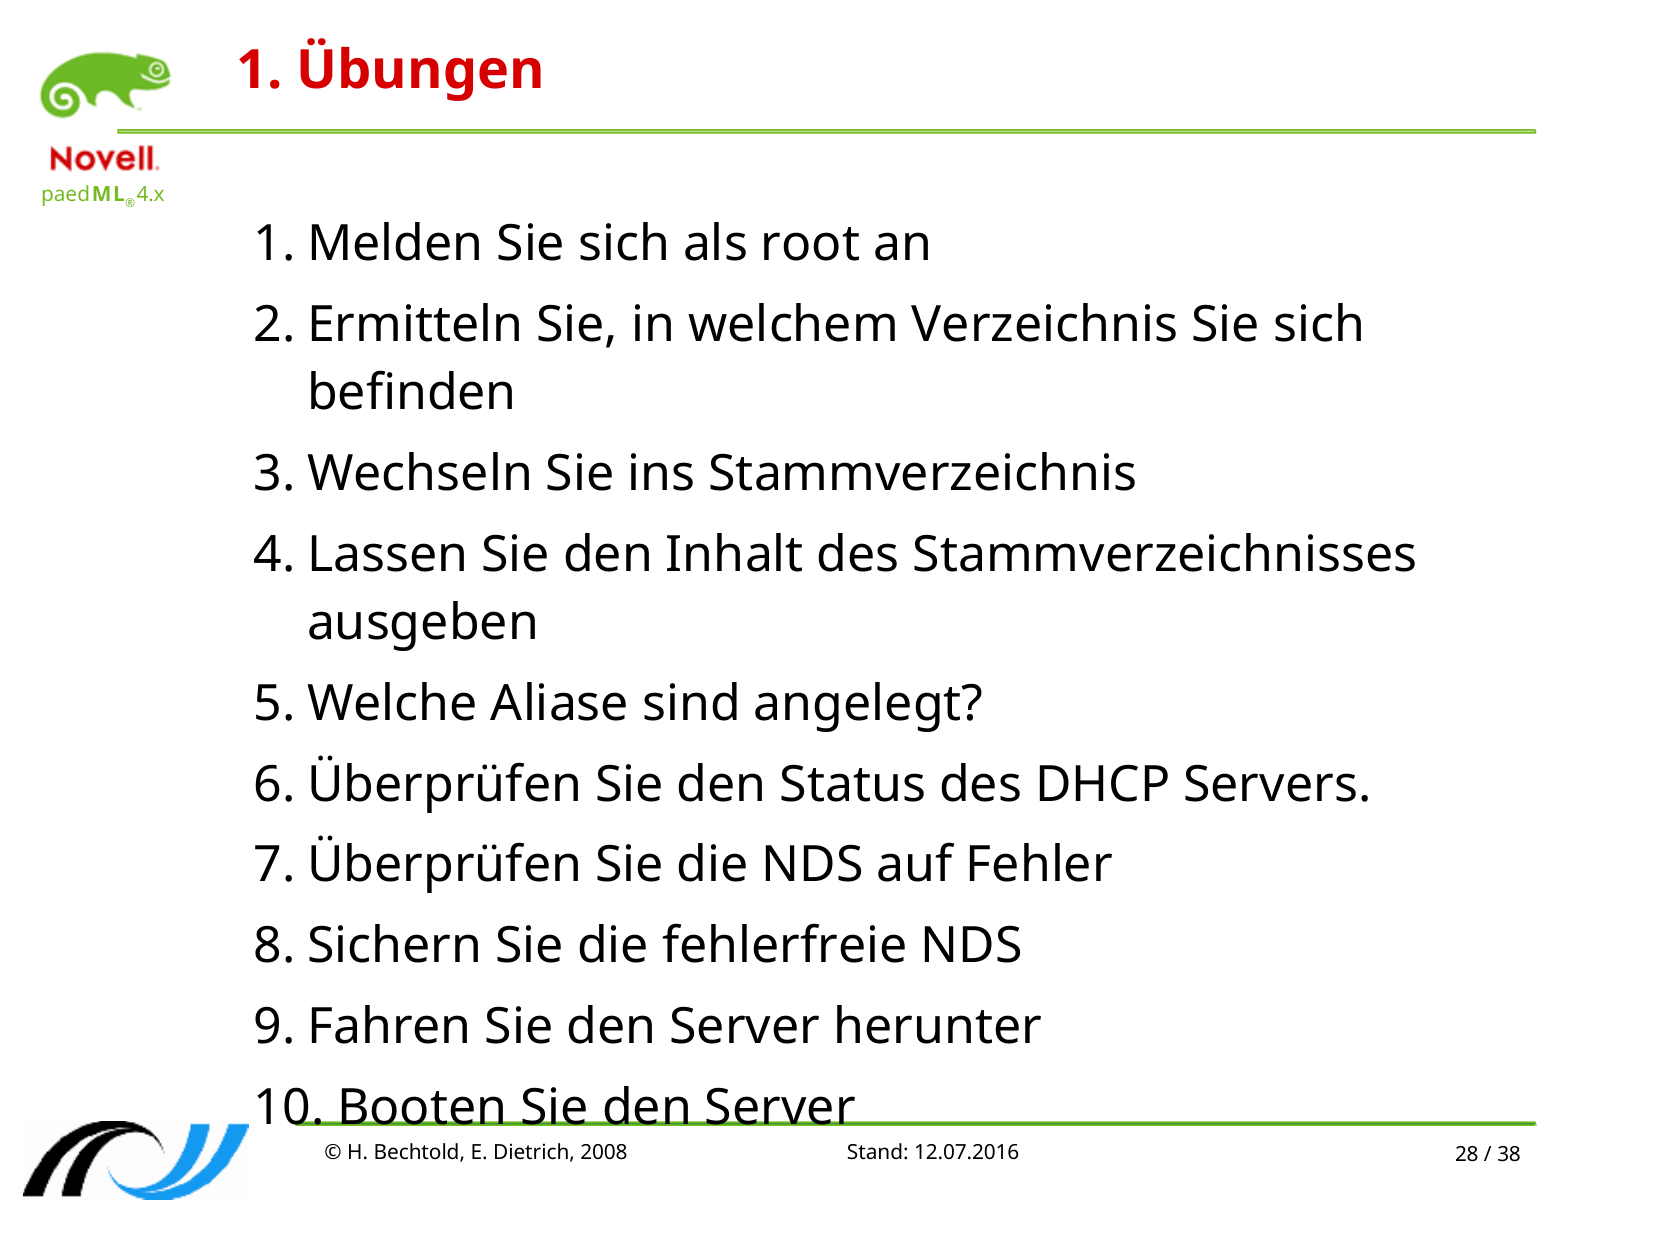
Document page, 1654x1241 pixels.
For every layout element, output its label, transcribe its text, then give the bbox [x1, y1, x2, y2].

list Melden Sie sich als root an Ermitteln Sie, in welchem Verzeichnis Sie sich befinden Wechseln Sie ins Stammverzeichnis Lassen Sie den Inhalt des Stammverzeichnisses ausgeben Welche Aliase sind angelegt? Überprüfen Sie den Status des DHCP Servers. Überprüfen Sie die NDS auf Fehler Sichern Sie die fehlerfreie NDS Fahren Sie den Server herunter Booten Sie den Server [236, 206, 1565, 1048]
picture [26, 35, 184, 193]
title 1. Übungen [236, 17, 1536, 119]
picture [23, 1121, 249, 1200]
